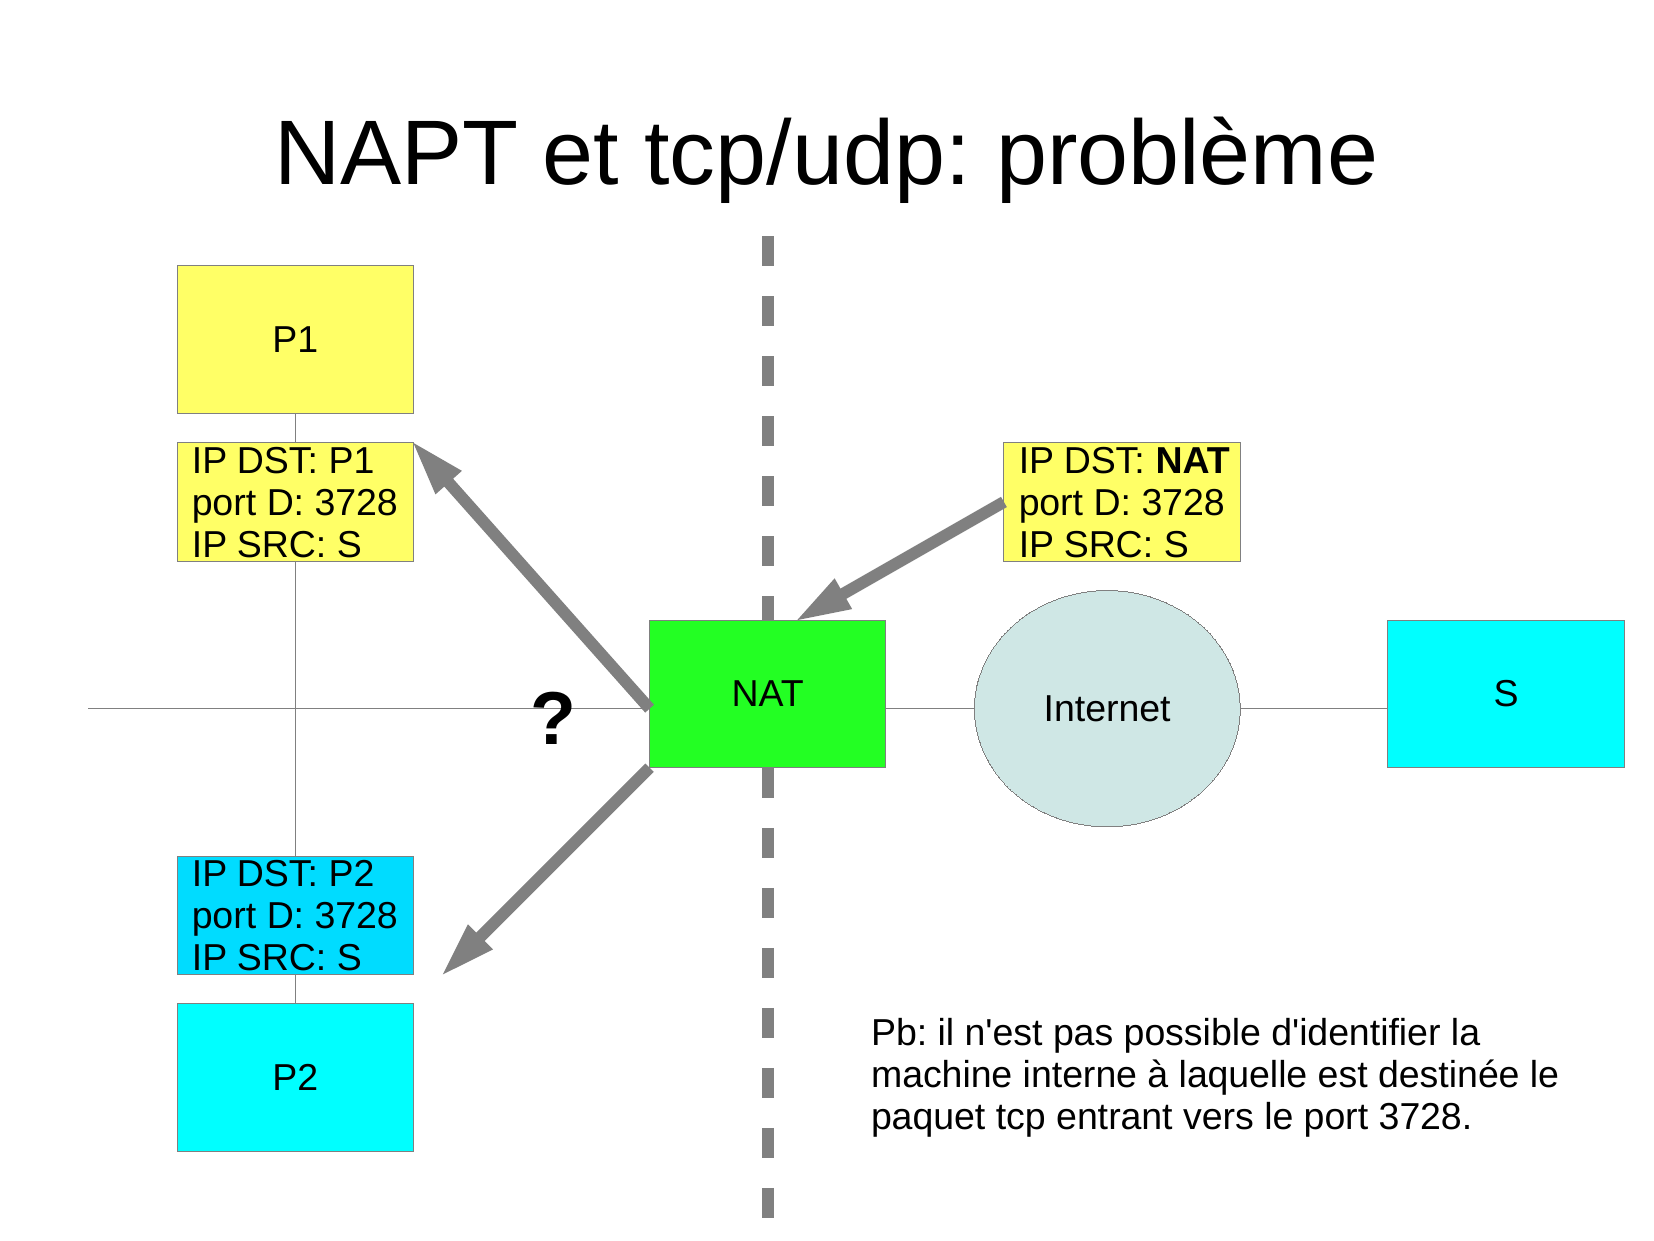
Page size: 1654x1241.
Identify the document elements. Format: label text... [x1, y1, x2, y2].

text_box ? [515, 668, 591, 768]
text_box Internet [974, 590, 1241, 827]
text_box IP DST: NAT port D: 3728 IP SRC: S [1003, 442, 1241, 562]
text_box P2 [177, 1003, 414, 1152]
text_box P1 [177, 265, 414, 414]
text_box S [1387, 620, 1625, 768]
text_box Pb: il n'est pas possible d'identifier la machine interne à laquelle est destinée le paquet tcp entrant vers le port 3728. [856, 1003, 1625, 1145]
text_box IP DST: P1 port D: 3728 IP SRC: S [177, 442, 414, 562]
title NAPT et tcp/udp: problème [82, 49, 1571, 257]
text_box IP DST: P2 port D: 3728 IP SRC: S [177, 856, 414, 975]
text_box NAT [649, 620, 886, 768]
